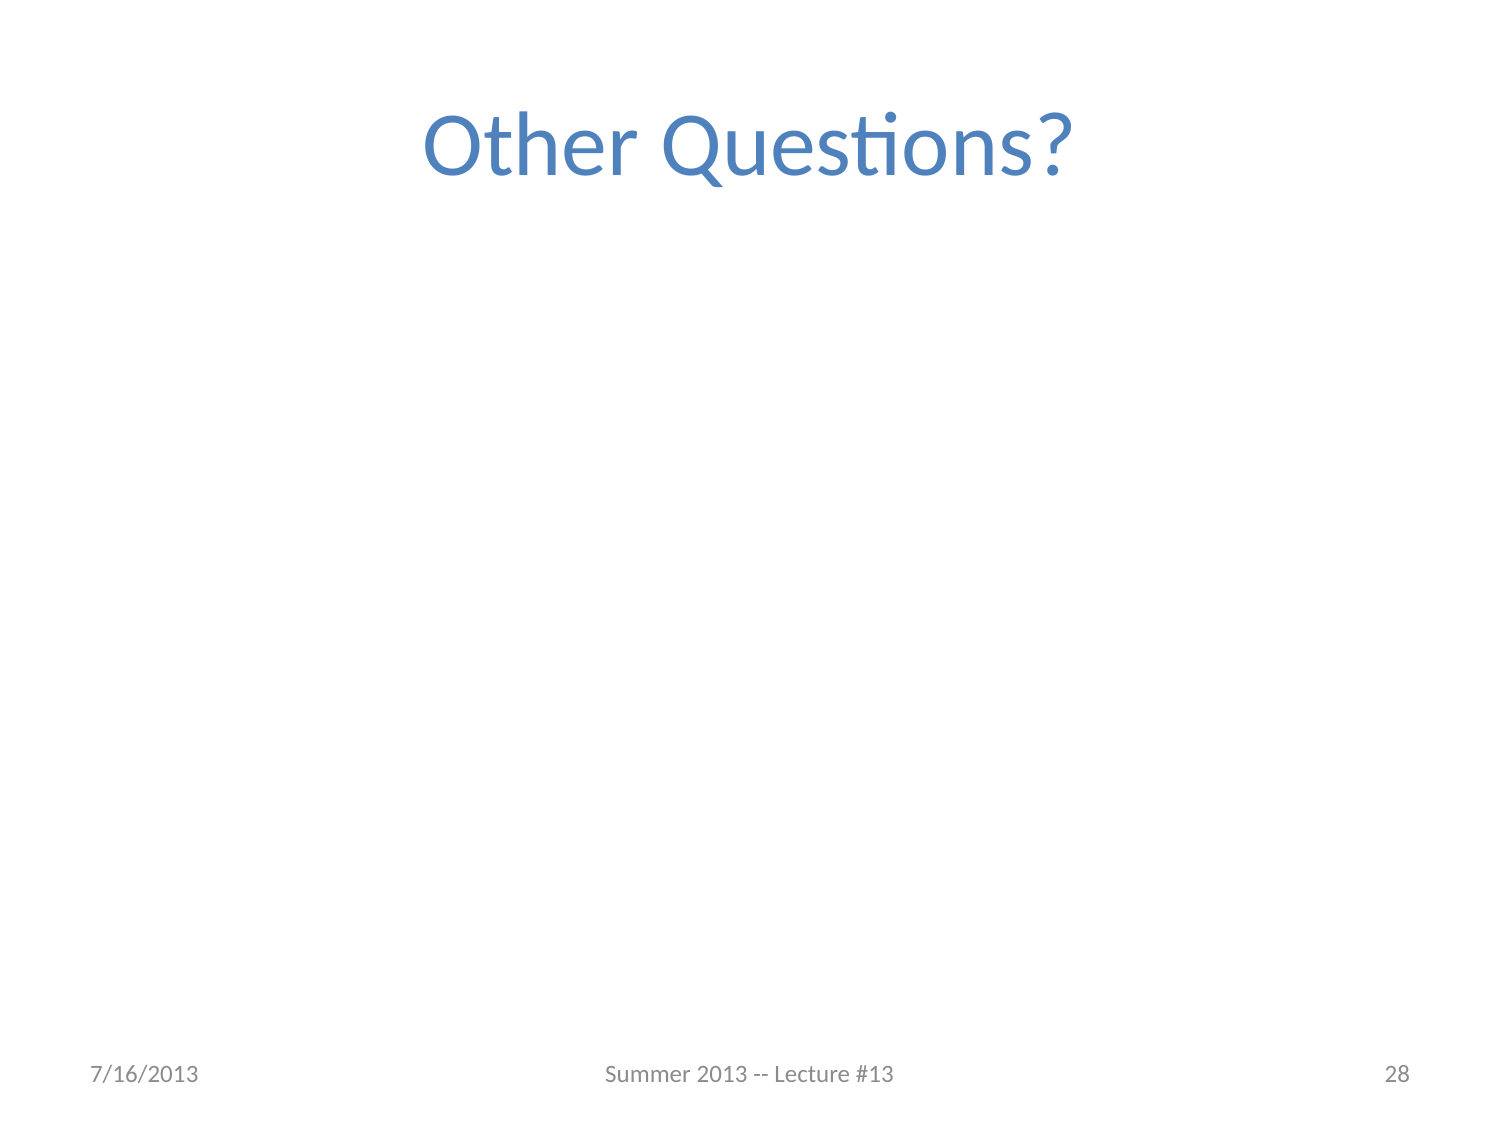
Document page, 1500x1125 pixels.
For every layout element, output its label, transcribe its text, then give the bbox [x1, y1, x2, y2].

title Other Questions? [75, 45, 1425, 233]
slide_number 7/16/2013 [75, 1042, 425, 1103]
footer Summer 2013 -- Lecture #13 [512, 1042, 988, 1103]
slide_number <number> [1074, 1042, 1425, 1103]
